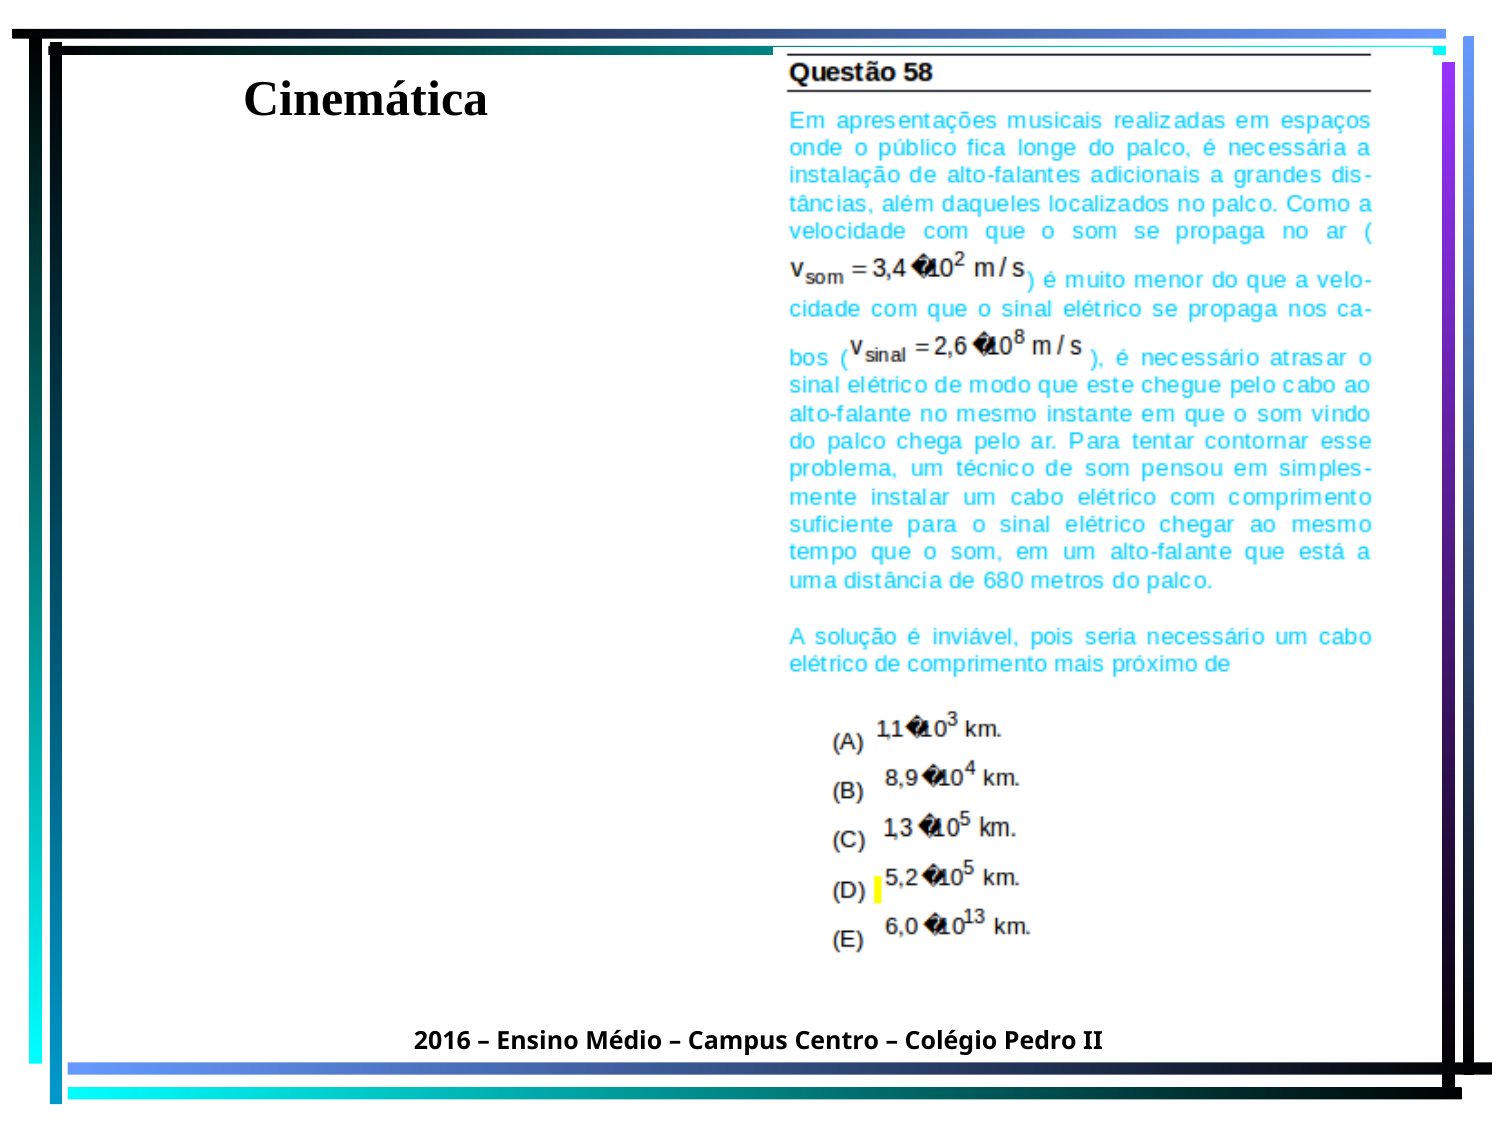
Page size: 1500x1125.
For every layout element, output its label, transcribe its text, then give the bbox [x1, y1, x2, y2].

picture [0, 0, 1500, 1125]
text_box 2016 – Ensino Médio – Campus Centro – Colégio Pedro II [399, 1018, 1119, 1064]
title Cinemática [94, 59, 638, 142]
